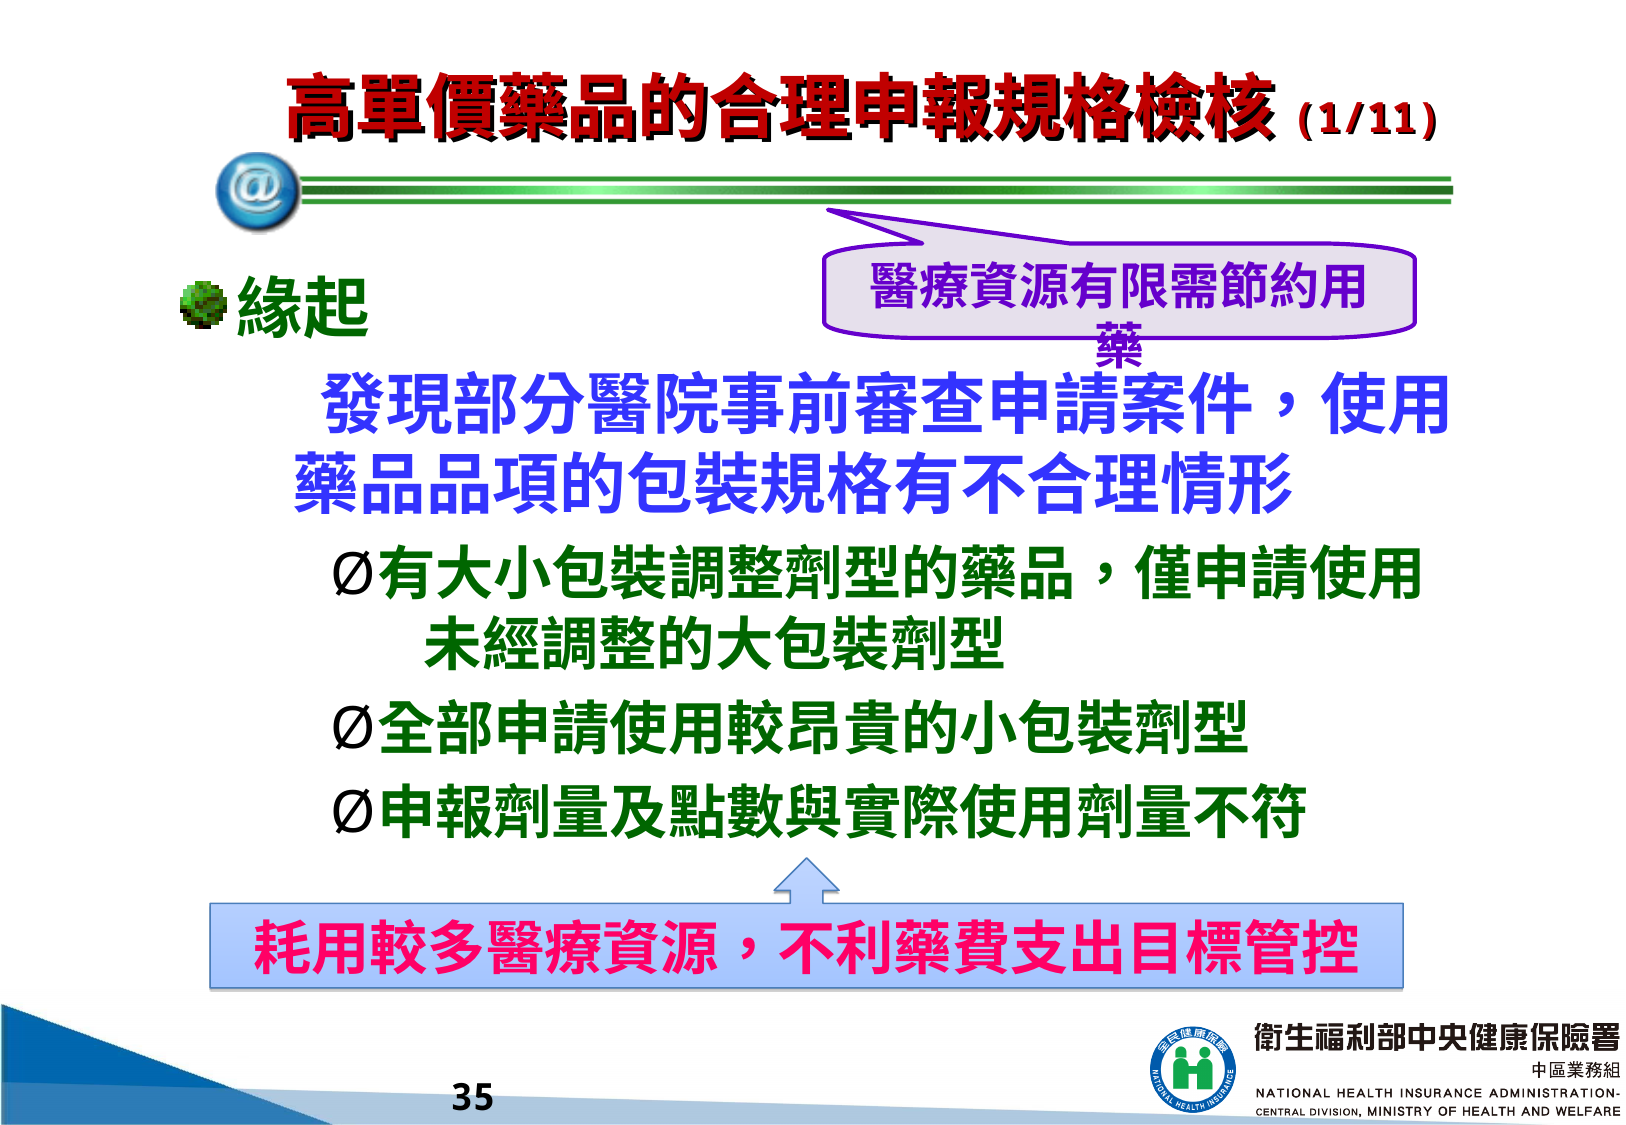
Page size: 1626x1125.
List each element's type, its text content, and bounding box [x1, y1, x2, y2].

text_box [435, 1065, 815, 1125]
text_box 醫療資源有限需節約用藥 [824, 209, 1415, 339]
title 高單價藥品的合理申報規格檢核(1/11) [268, 10, 1562, 198]
list 緣起 發現部分醫院事前審查申請案件，使用藥品品項的包裝規格有不合理情形 有大小包裝調整劑型的藥品，僅申請使用未經調整的大包裝劑型 全部申請使用較昂貴的小包裝劑型 申報劑量及點數與實際使用劑量不符 [165, 257, 1499, 894]
text_box 耗用較多醫療資源，不利藥費支出目標管控 [210, 894, 1404, 988]
